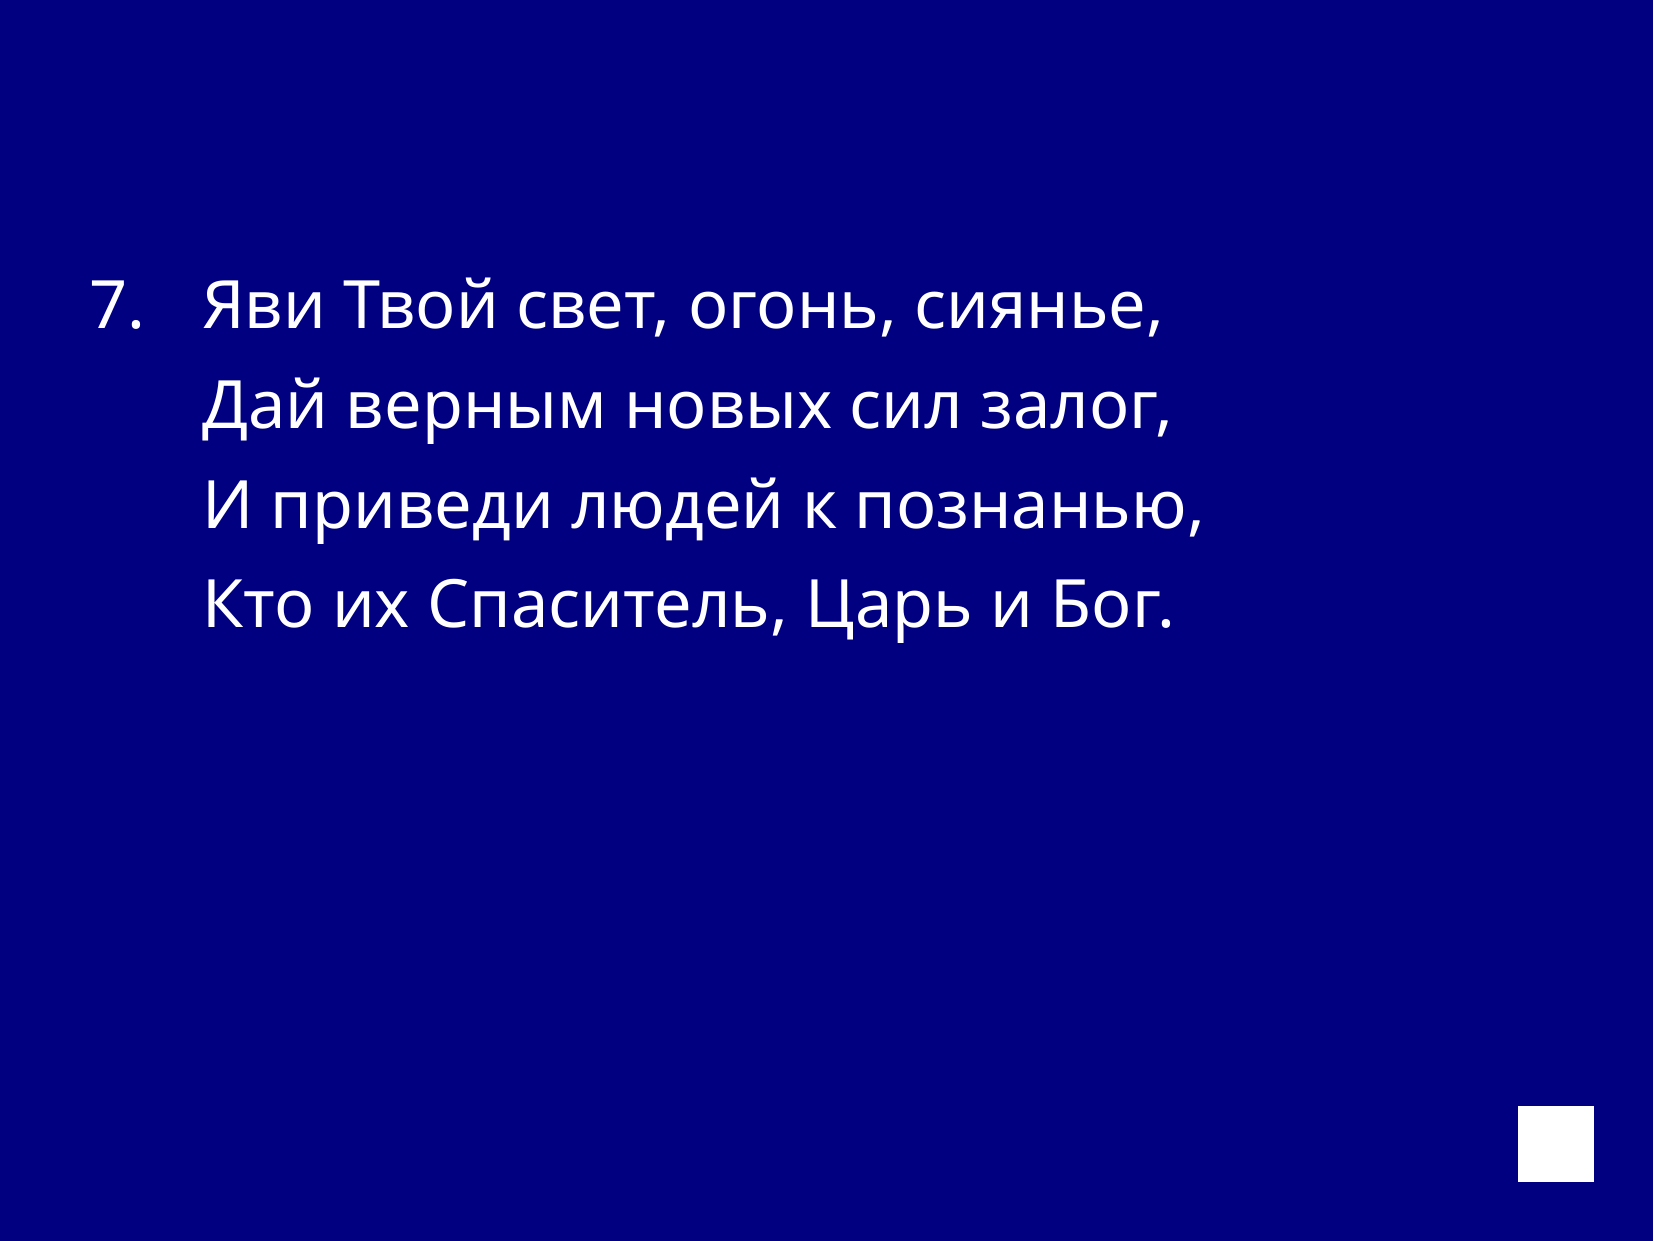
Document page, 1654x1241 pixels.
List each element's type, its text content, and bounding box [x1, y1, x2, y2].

text_box [1518, 1106, 1594, 1182]
text_box 7. Яви Твой свет, огонь, сиянье, Дай верным новых сил залог, И приведи людей к познанью, Кто их Спаситель, Царь и Бог. [75, 150, 1576, 1163]
